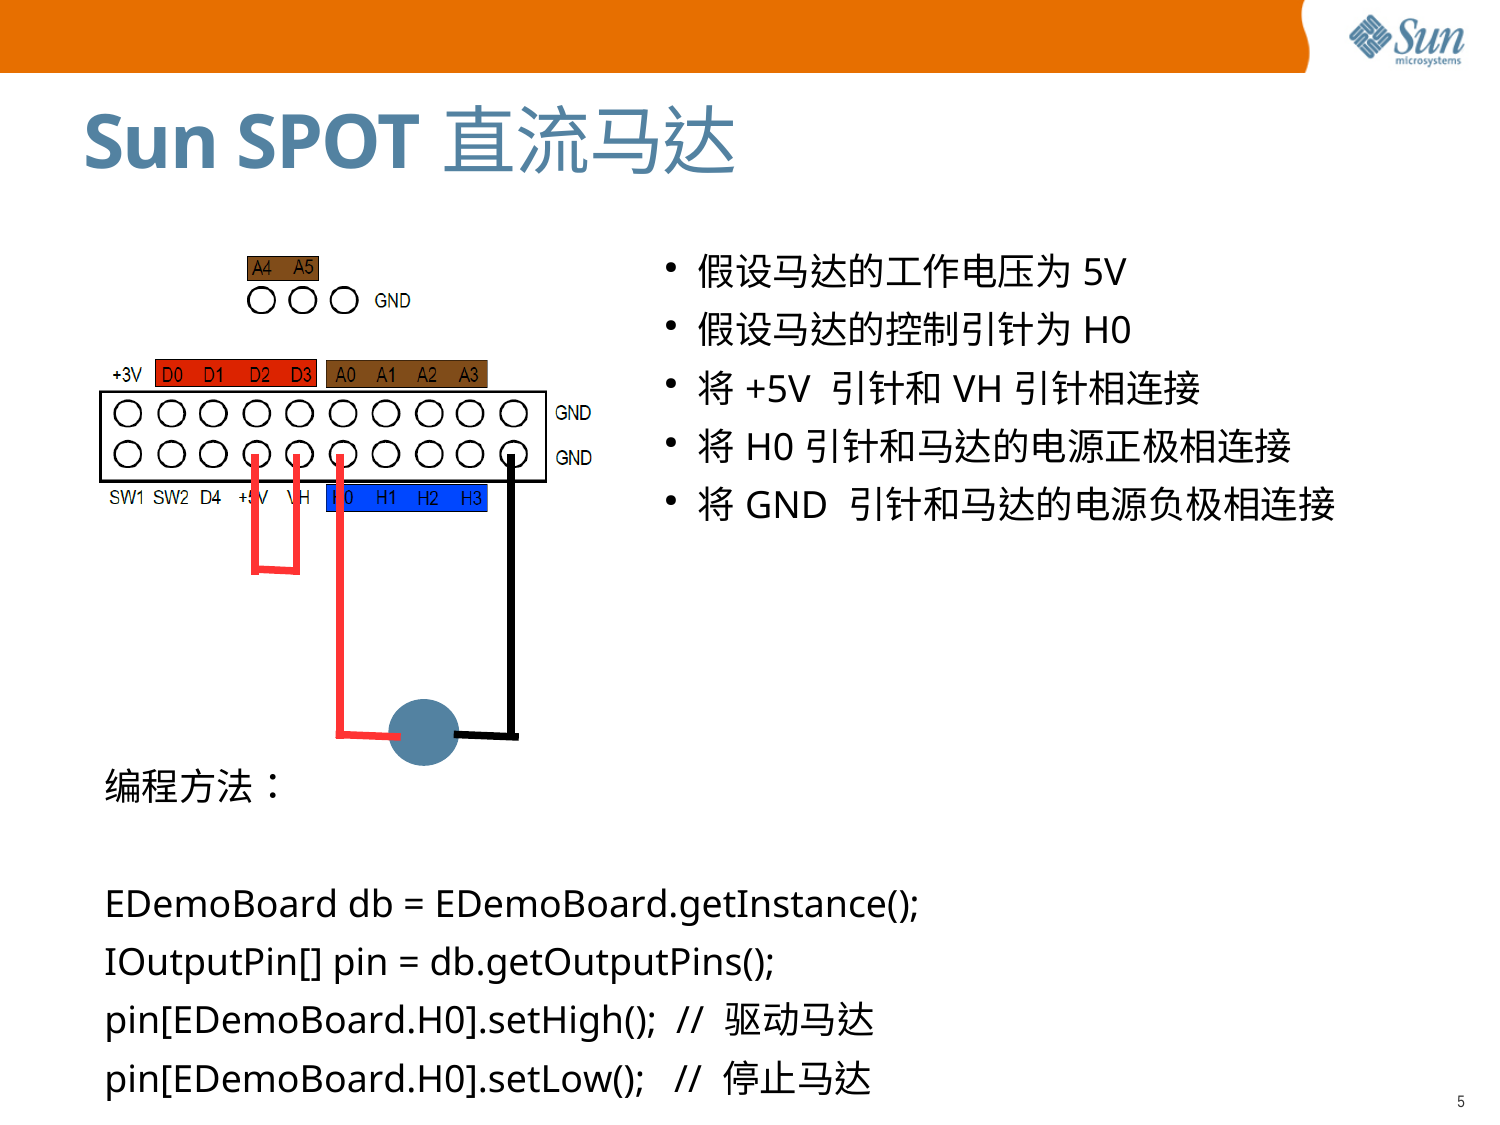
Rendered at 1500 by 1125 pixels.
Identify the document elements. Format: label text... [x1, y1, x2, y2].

text_box 编程方法： EDemoBoard db = EDemoBoard.getInstance(); IOutputPin[] pin = db.getOutputPins(); pin[EDemoBoard.H0].setHigh(); // 驱动马达 pin[EDemoBoard.H0].setLow(); // 停止马达 [104, 765, 1163, 1066]
title Sun SPOT直流马达 [83, 94, 1446, 199]
picture [67, 236, 620, 533]
text_box [388, 699, 460, 766]
text_box 假设马达的工作电压为5V 假设马达的控制引针为H0 将+5V 引针和VH引针相连接 将H0引针和马达的电源正极相连接 将GND 引针和马达的电源负极相连接 [664, 250, 1456, 499]
picture [0, 0, 1500, 73]
